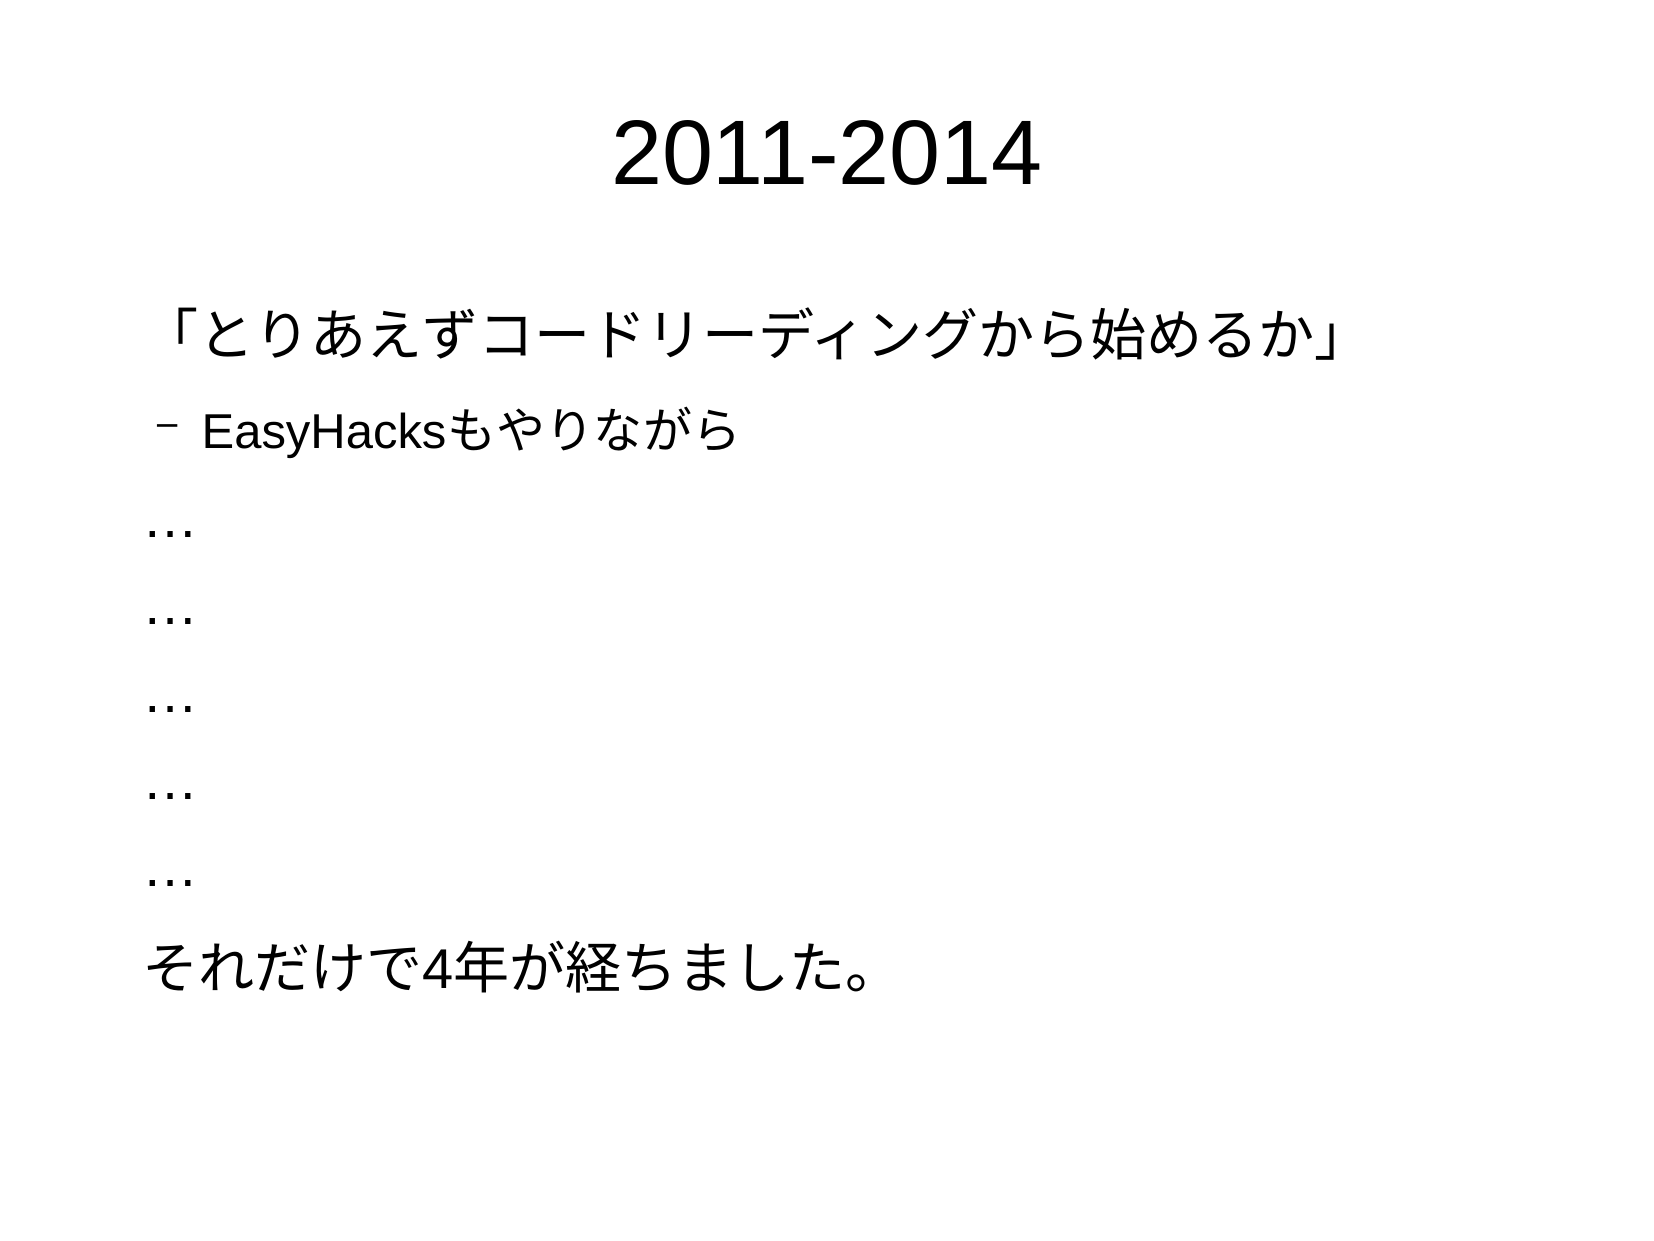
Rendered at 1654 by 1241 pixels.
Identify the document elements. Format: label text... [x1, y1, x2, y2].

title 2011-2014 [82, 49, 1571, 257]
list 「とりあえずコードリーディングから始めるか」 EasyHacksもやりながら … … … … … それだけで4年が経ちました。 [82, 290, 1571, 1010]
